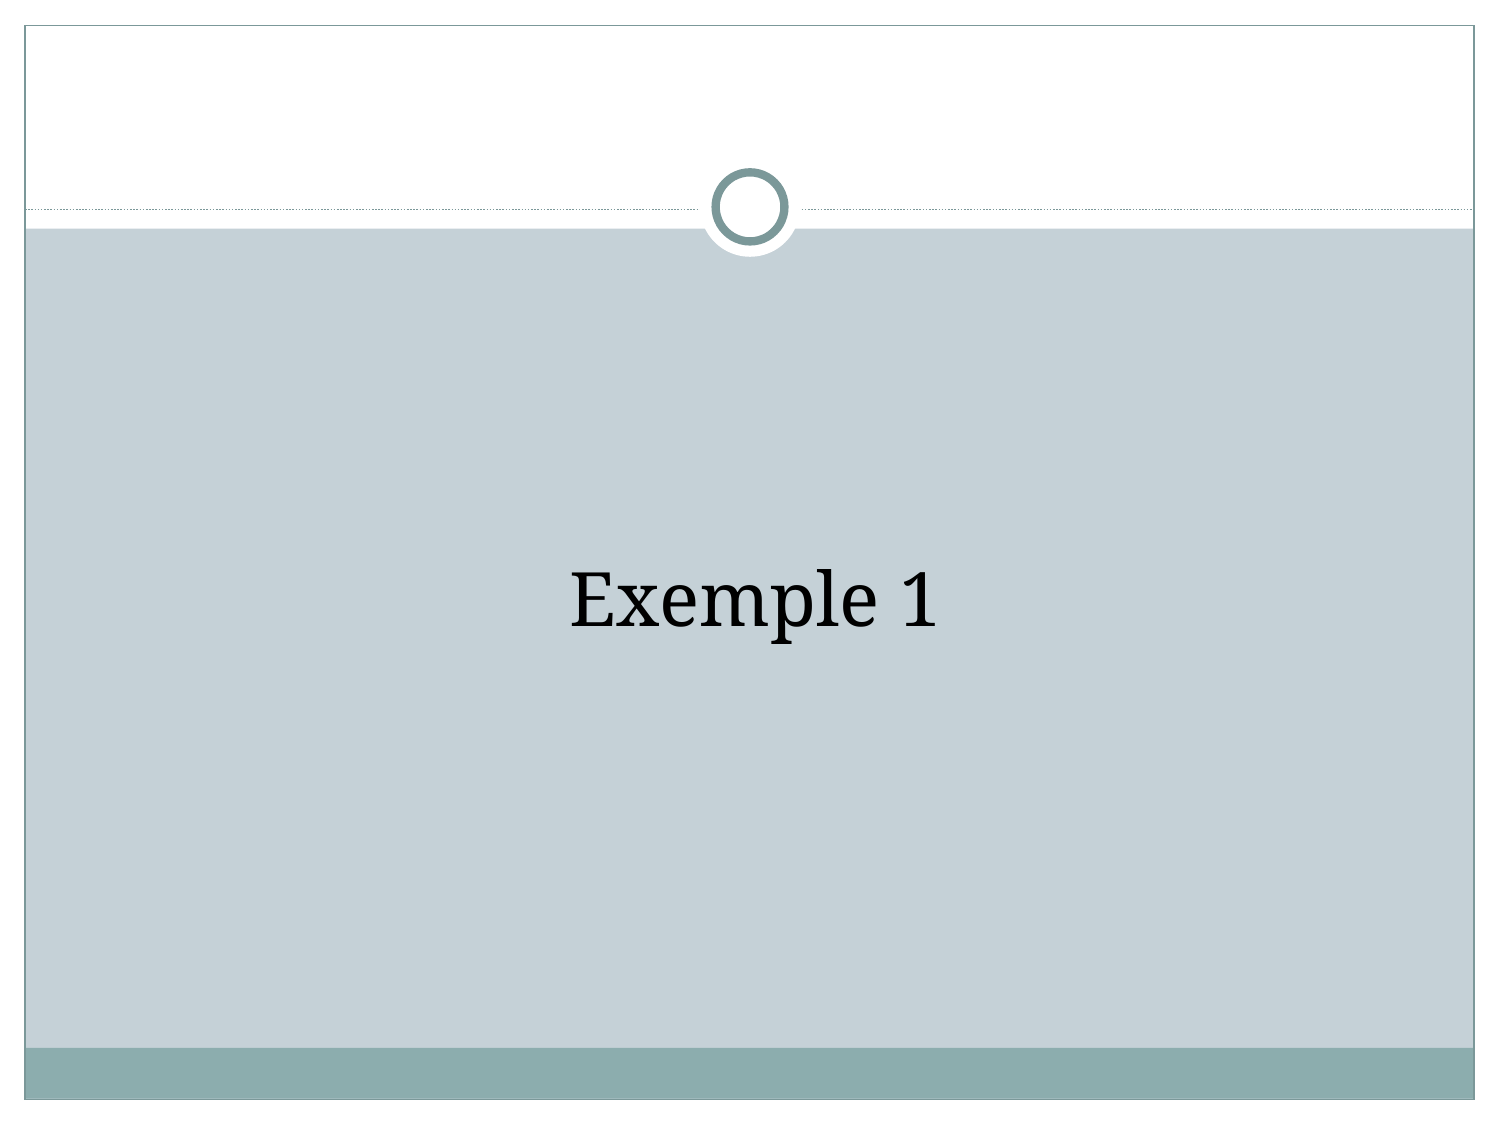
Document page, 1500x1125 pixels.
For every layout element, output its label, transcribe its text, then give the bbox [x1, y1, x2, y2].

list Exemple 1 [419, 538, 1093, 646]
